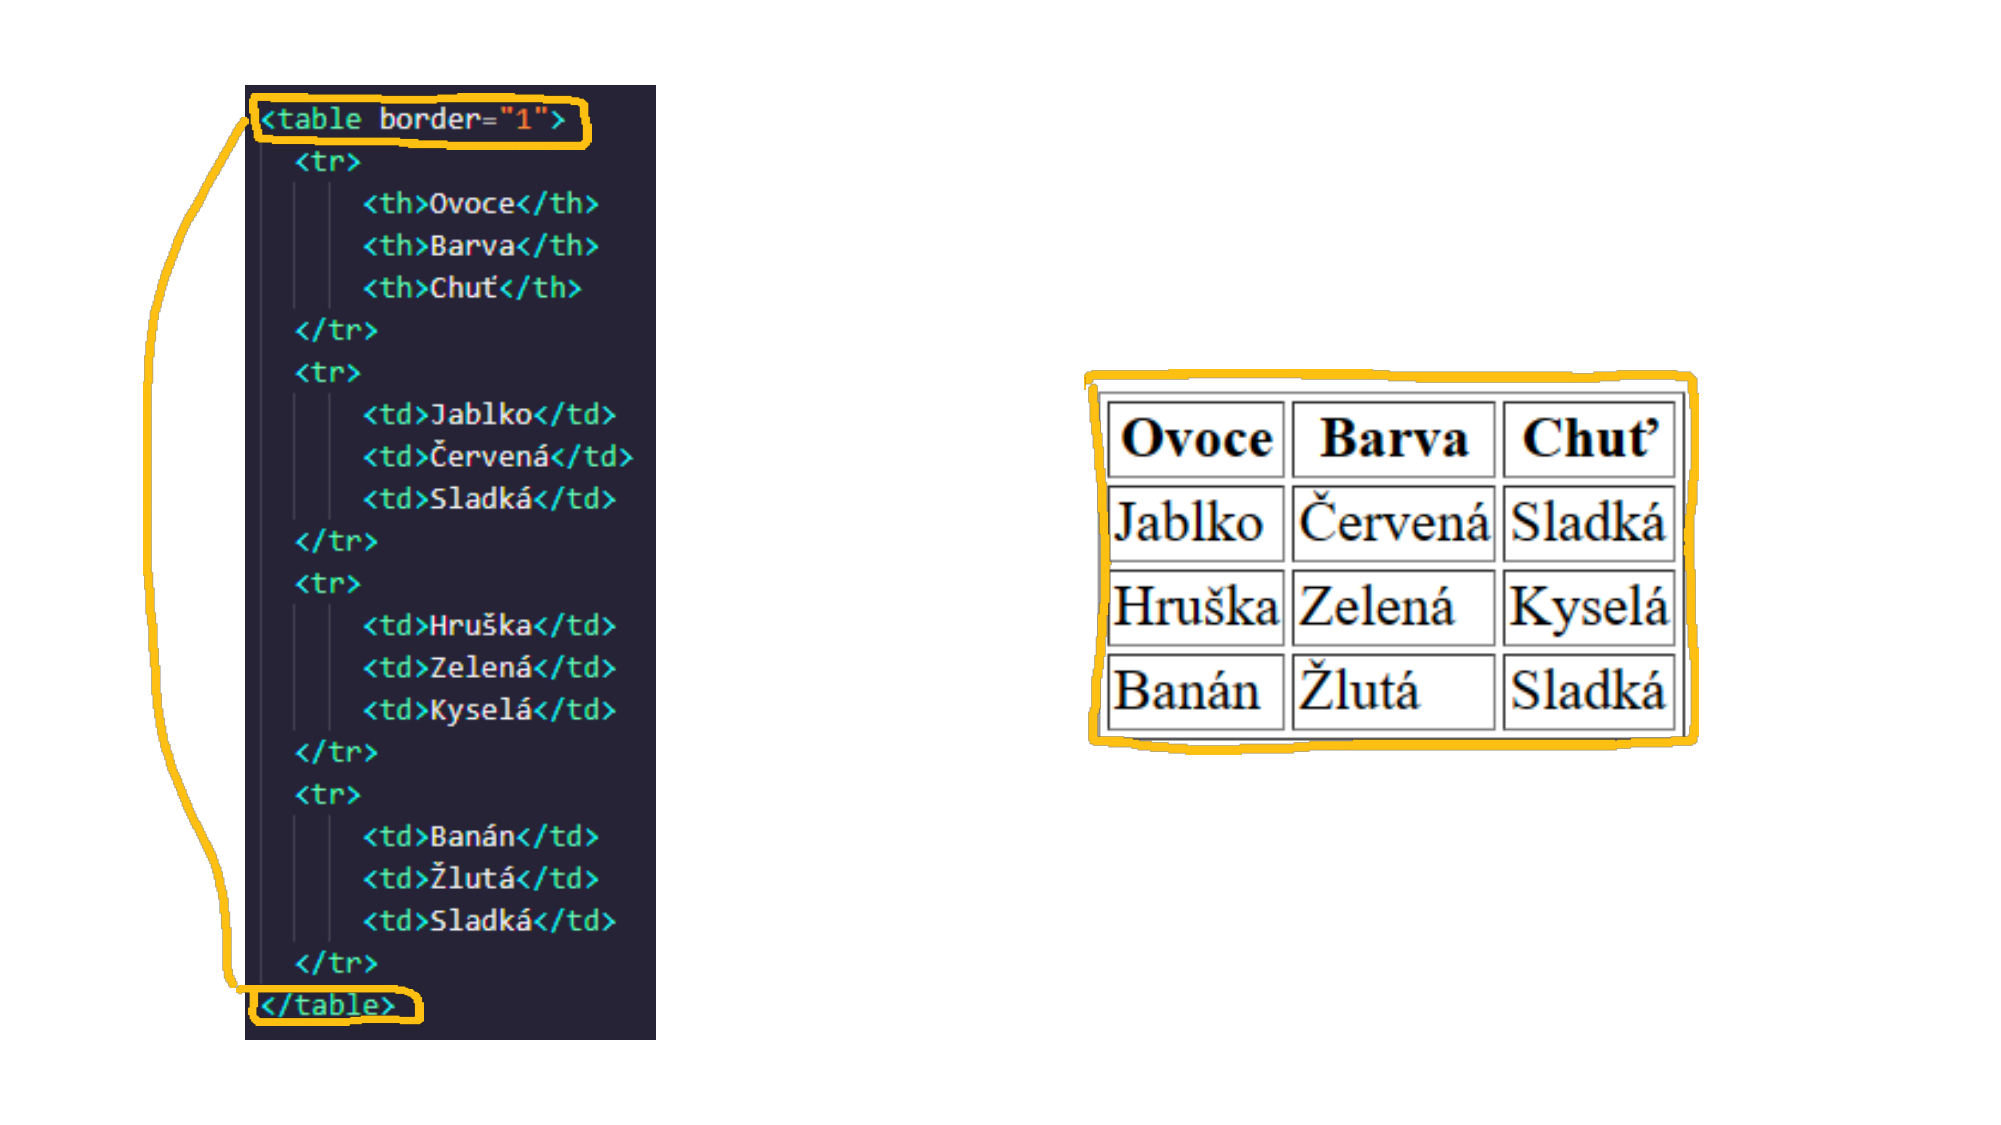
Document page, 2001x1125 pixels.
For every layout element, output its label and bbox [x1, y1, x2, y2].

picture [143, 85, 656, 1040]
picture [1077, 369, 1705, 755]
